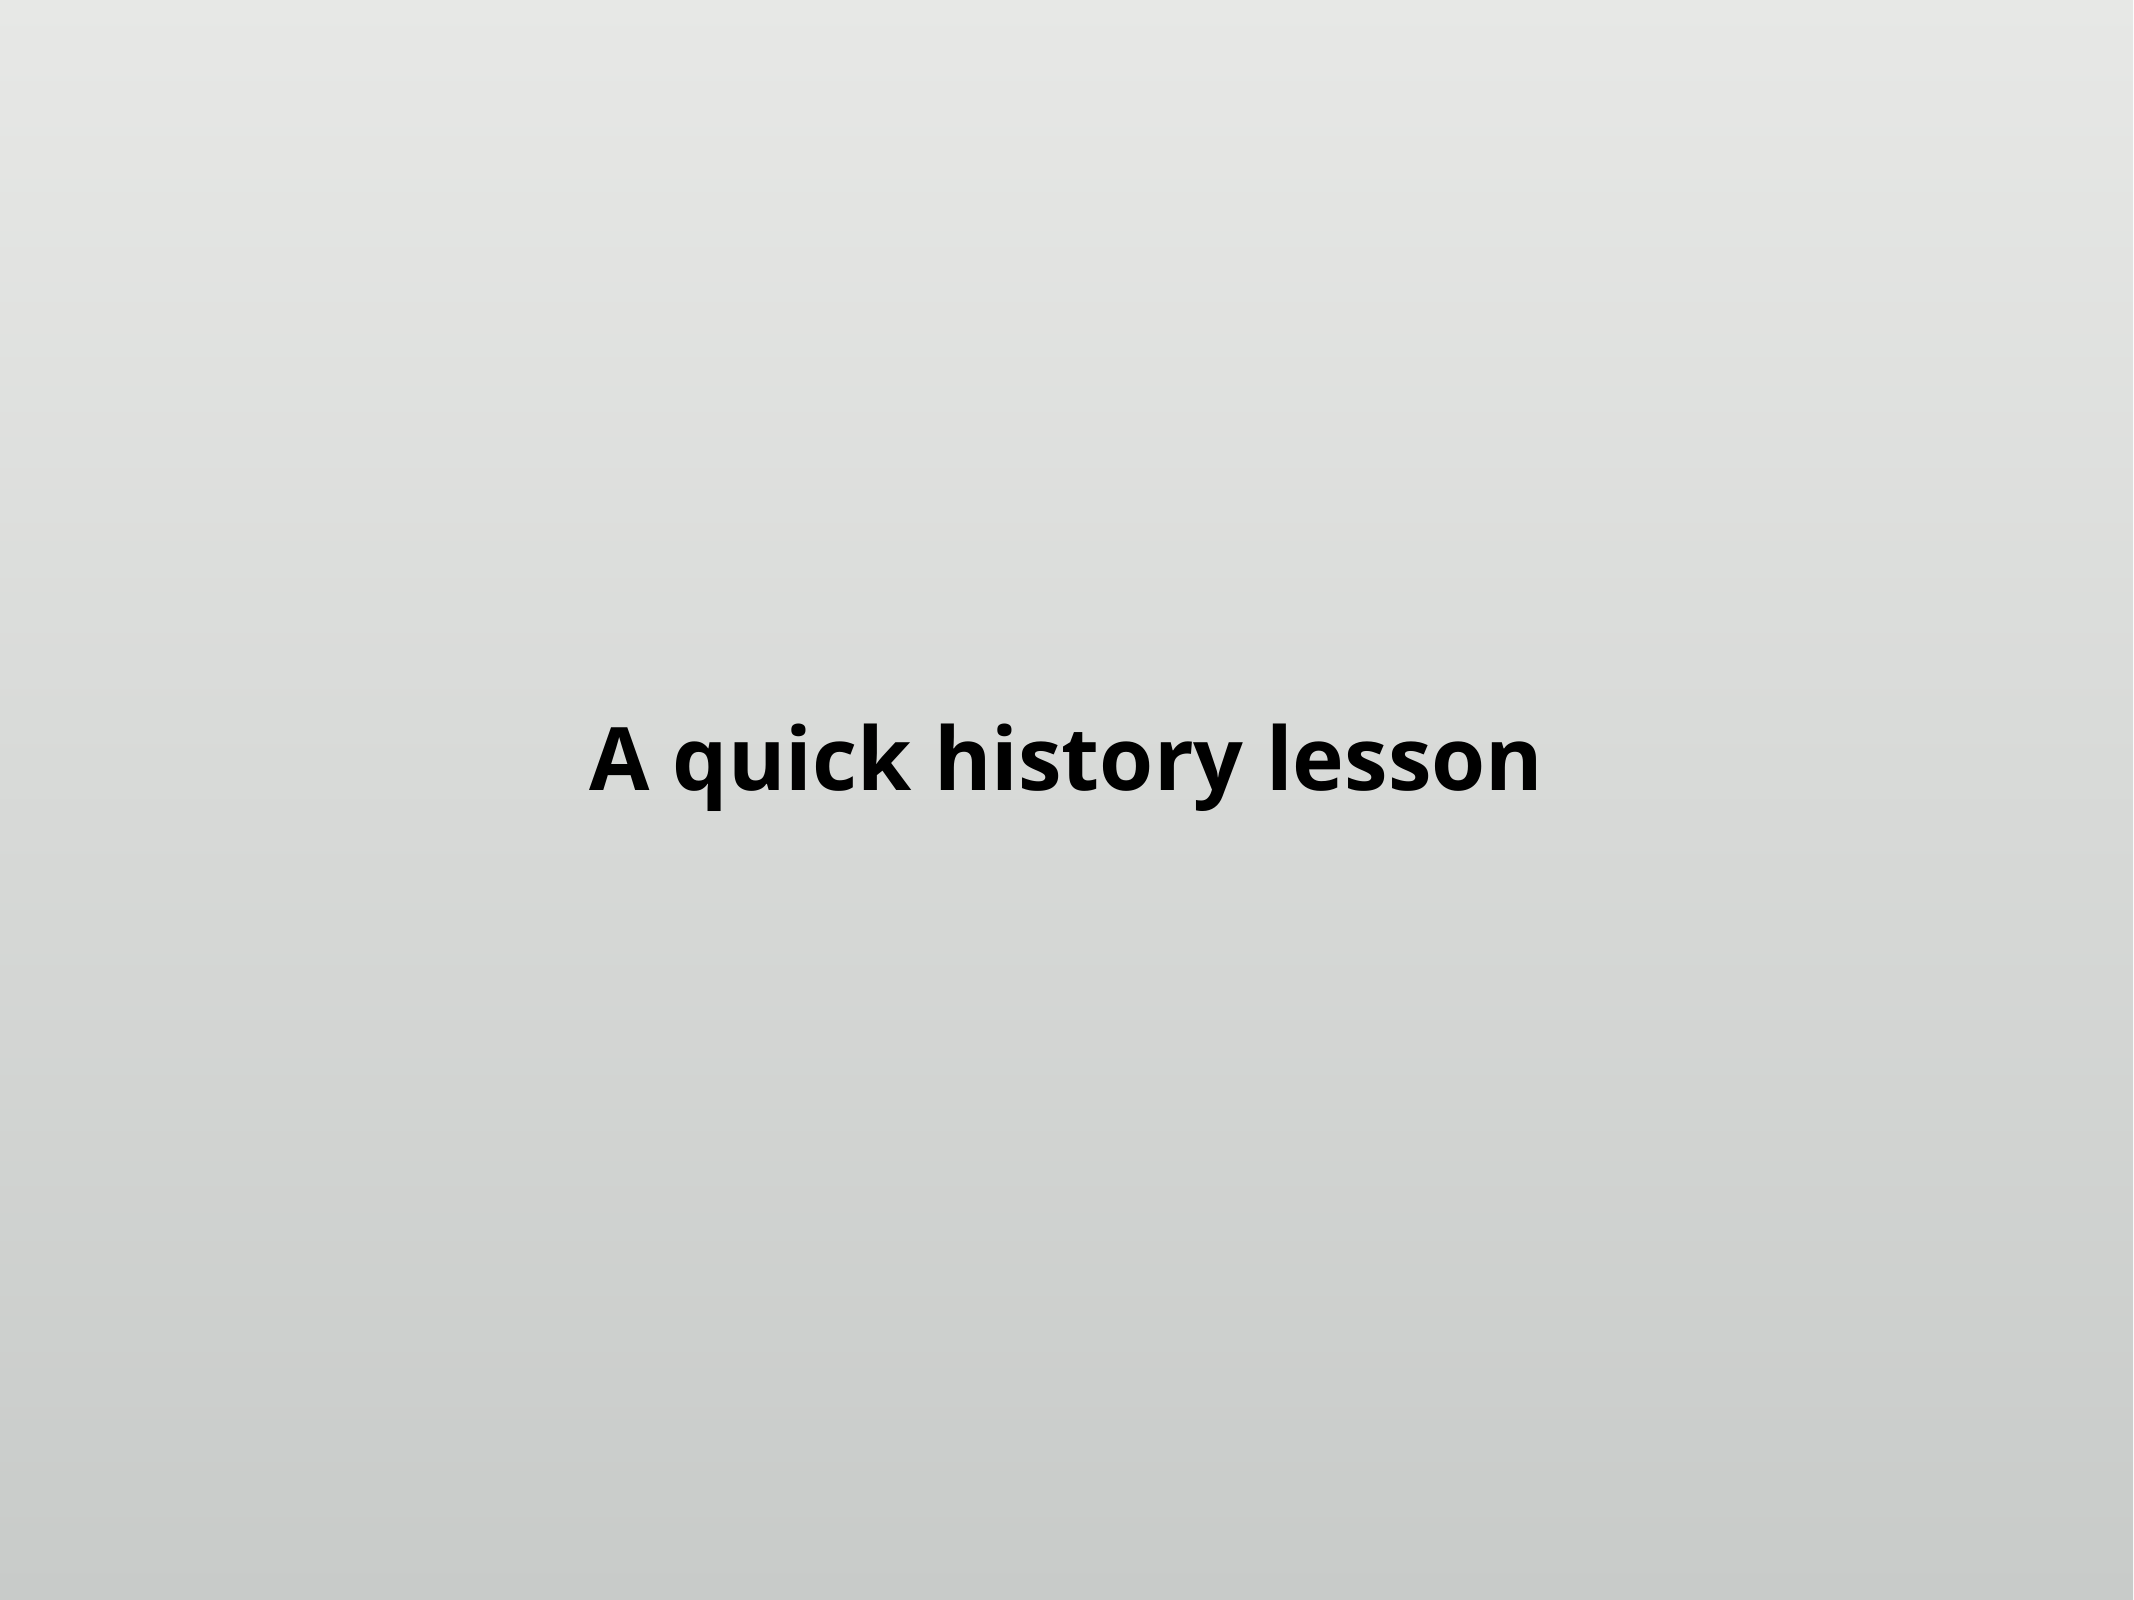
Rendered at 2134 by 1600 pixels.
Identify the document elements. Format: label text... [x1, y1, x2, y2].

title A quick history lesson [93, 495, 2040, 1017]
